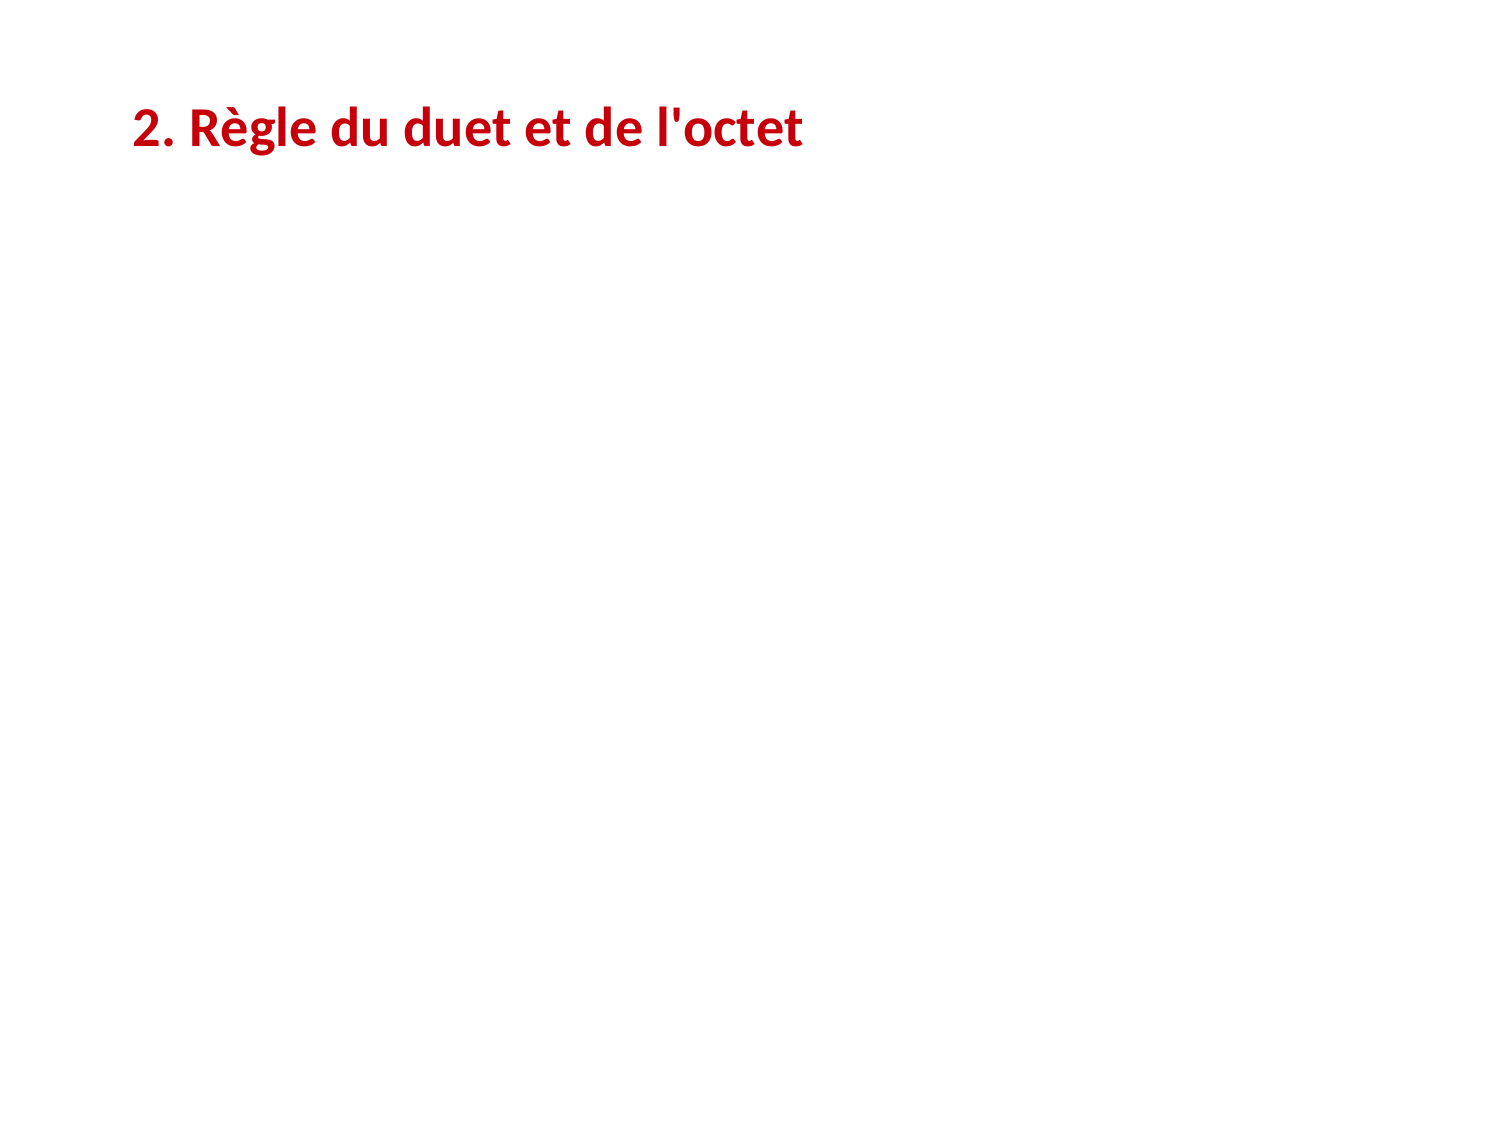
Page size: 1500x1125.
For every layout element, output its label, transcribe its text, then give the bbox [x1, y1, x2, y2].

text_box 2. Règle du duet et de l'octet [118, 82, 932, 165]
